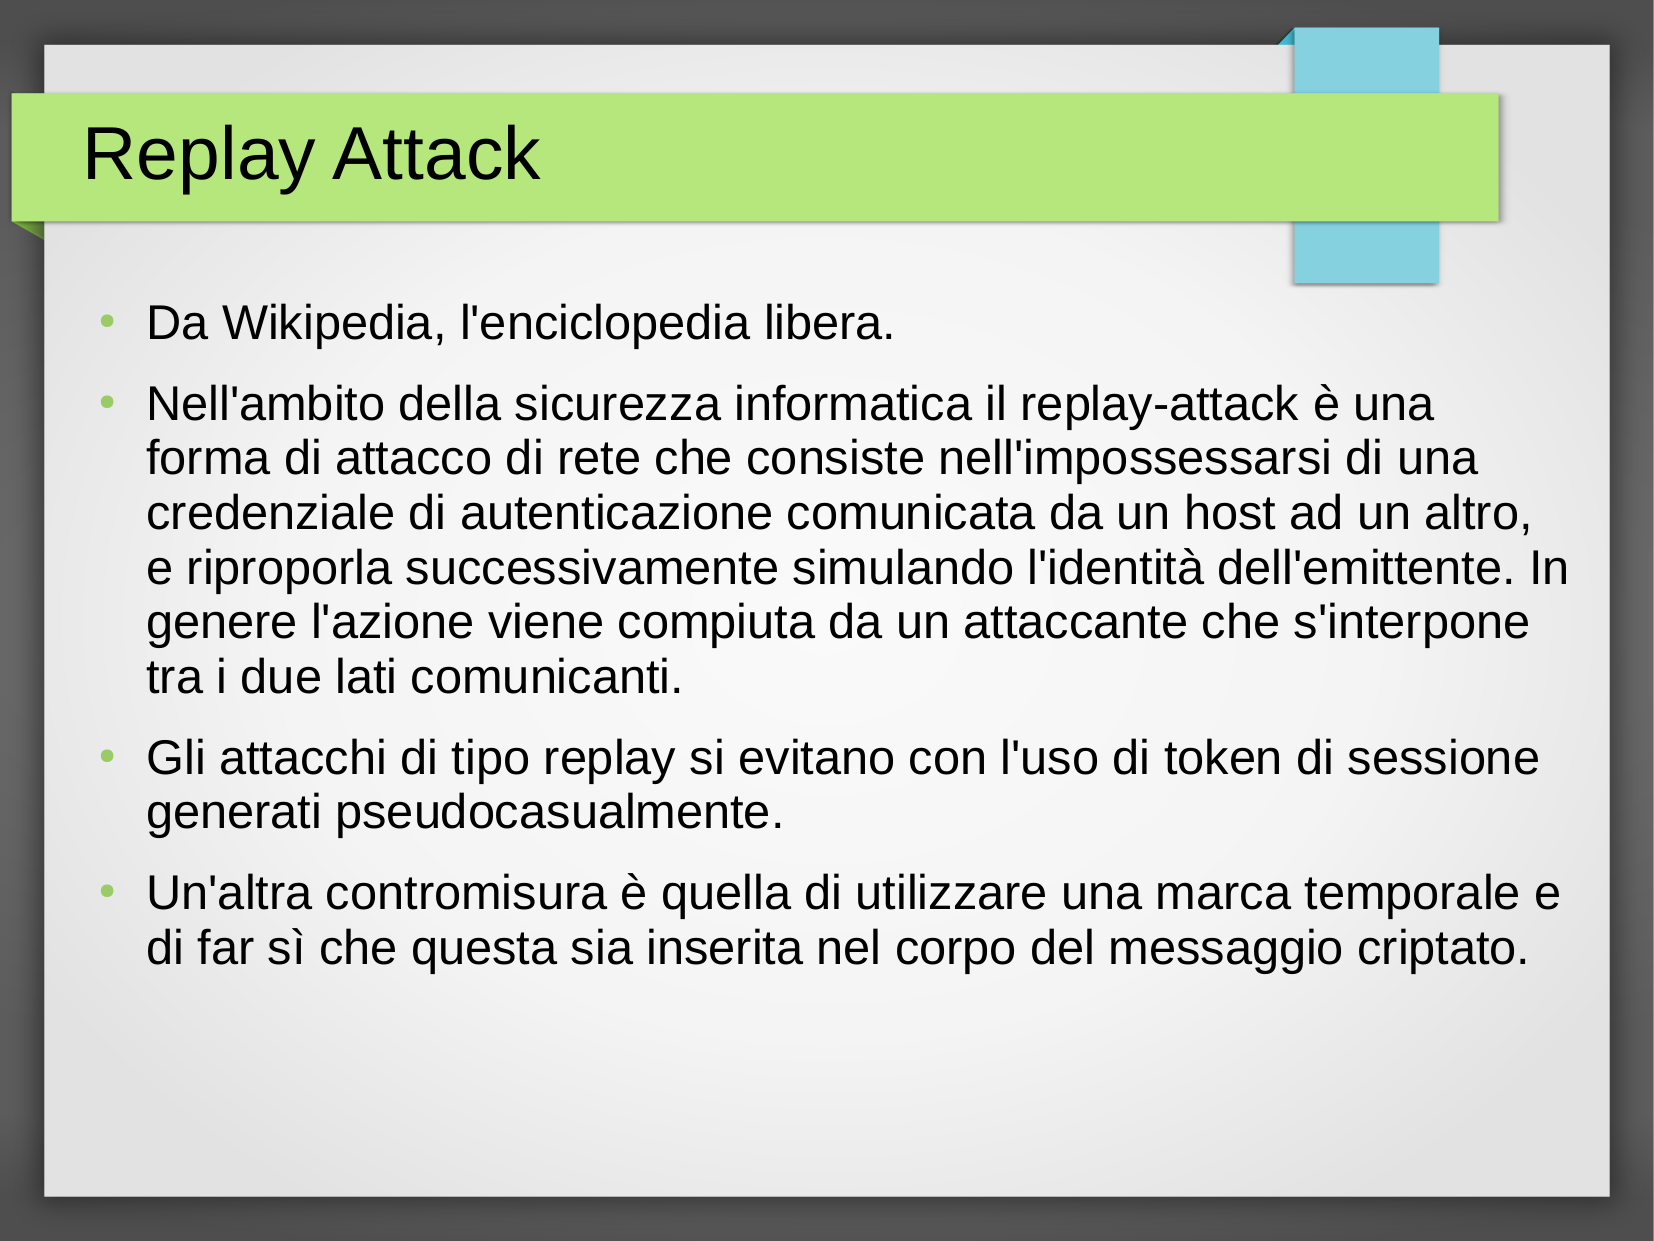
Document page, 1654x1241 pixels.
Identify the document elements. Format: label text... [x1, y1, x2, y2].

list Da Wikipedia, l'enciclopedia libera. Nell'ambito della sicurezza informatica il replay-attack è una forma di attacco di rete che consiste nell'impossessarsi di una credenziale di autenticazione comunicata da un host ad un altro, e riproporla successivamente simulando l'identità dell'emittente. In genere l'azione viene compiuta da un attaccante che s'interpone tra i due lati comunicanti. Gli attacchi di tipo replay si evitano con l'uso di token di sessione generati pseudocasualmente. Un'altra contromisura è quella di utilizzare una marca temporale e di far sì che questa sia inserita nel corpo del messaggio criptato. [82, 295, 1571, 1015]
picture [0, 0, 1654, 1241]
title Replay Attack [82, 94, 1264, 213]
